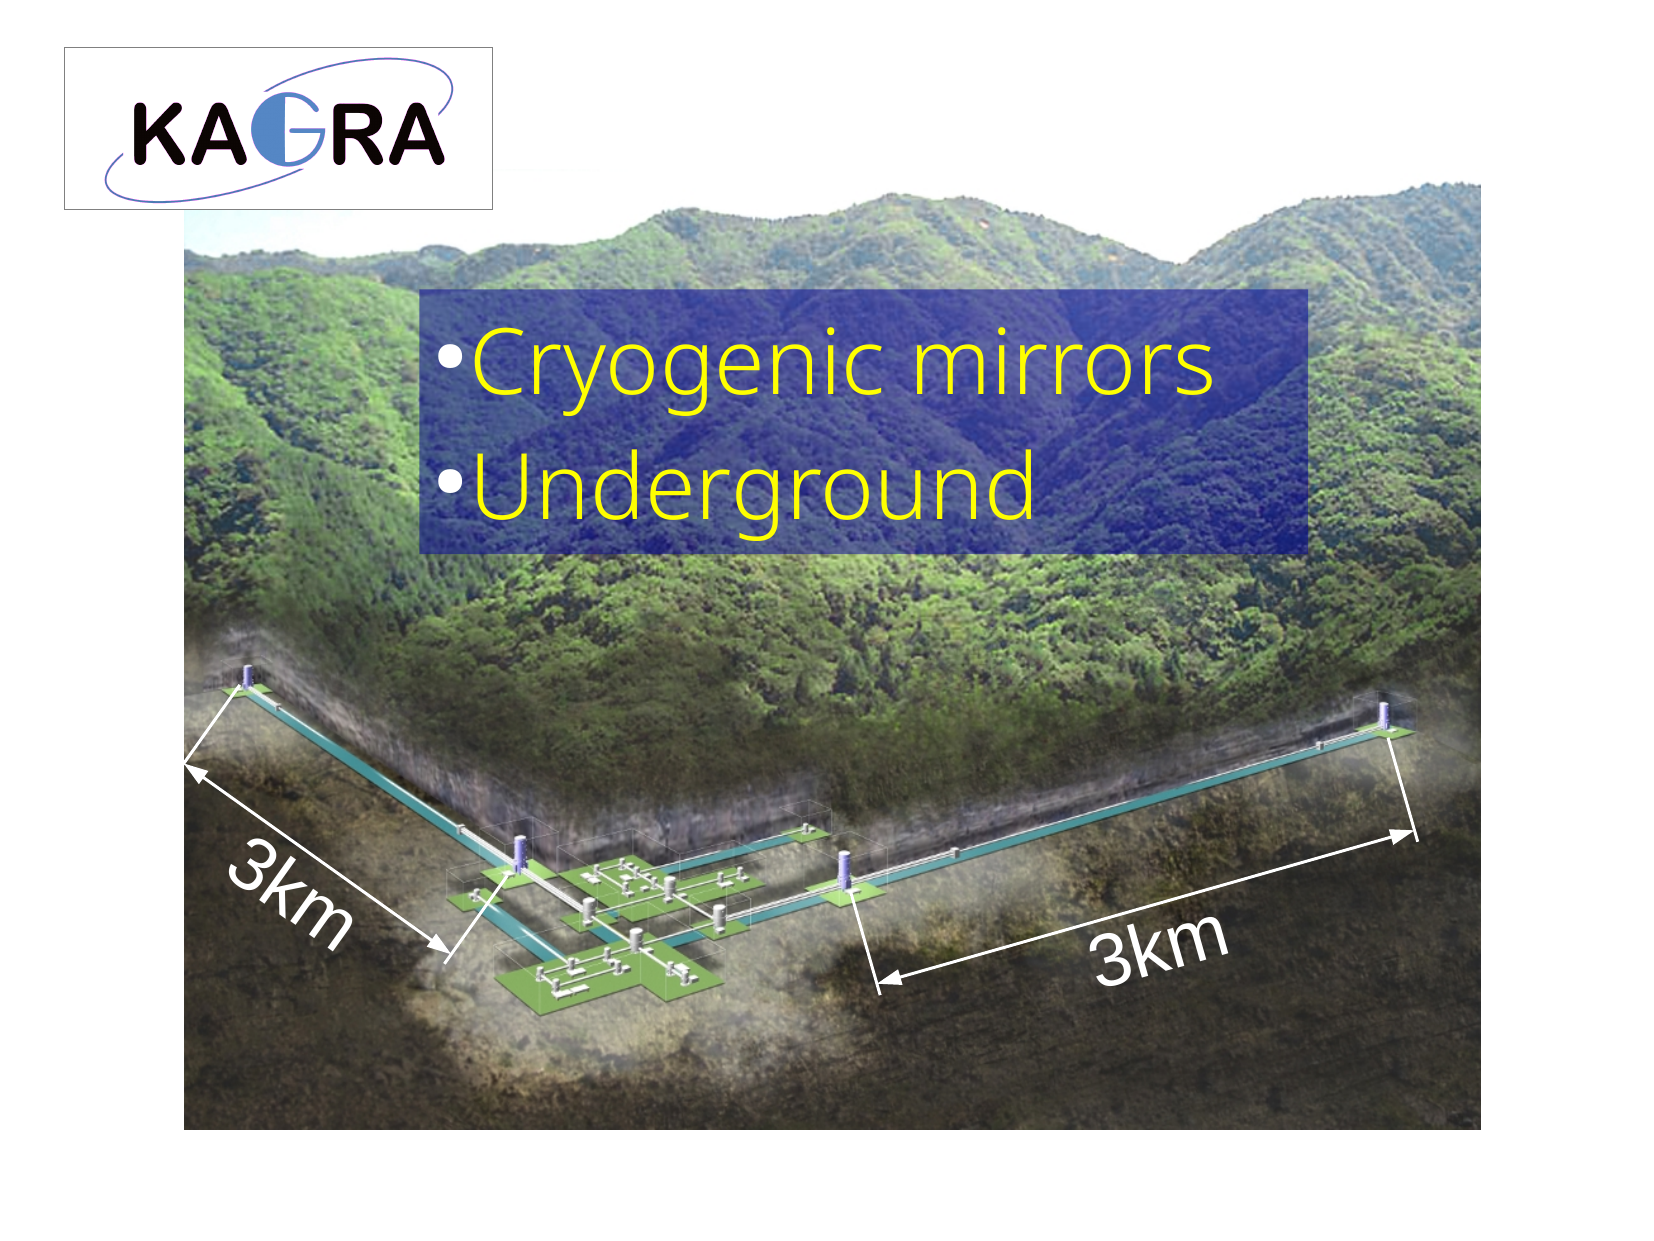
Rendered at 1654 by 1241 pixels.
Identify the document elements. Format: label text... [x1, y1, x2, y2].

text_box Cryogenic mirrors Underground [419, 289, 1309, 531]
text_box [64, 47, 92, 210]
text_box [464, 47, 493, 210]
picture [92, 43, 1481, 1130]
